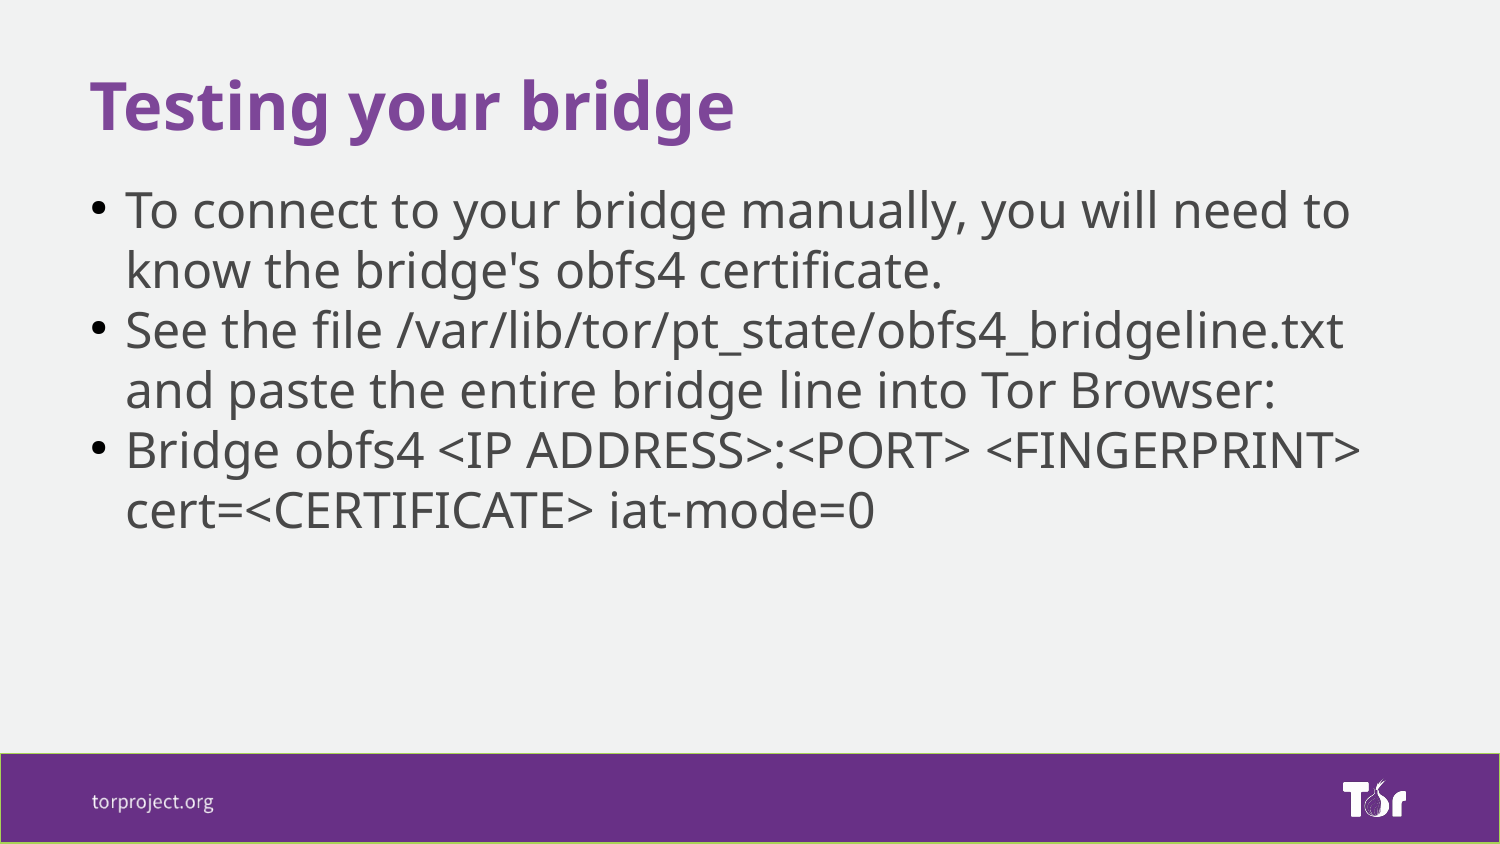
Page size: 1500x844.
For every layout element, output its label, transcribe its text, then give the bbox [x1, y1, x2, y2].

text_box To connect to your bridge manually, you will need to know the bridge's obfs4 certificate. See the file /var/lib/tor/pt_state/obfs4_bridgeline.txt and paste the entire bridge line into Tor Browser: Bridge obfs4 <IP ADDRESS>:<PORT> <FINGERPRINT> cert=<CERTIFICATE> iat-mode=0 [75, 171, 1425, 728]
picture [1343, 778, 1406, 817]
picture [75, 780, 604, 821]
text_box Testing your bridge [75, 33, 1425, 171]
